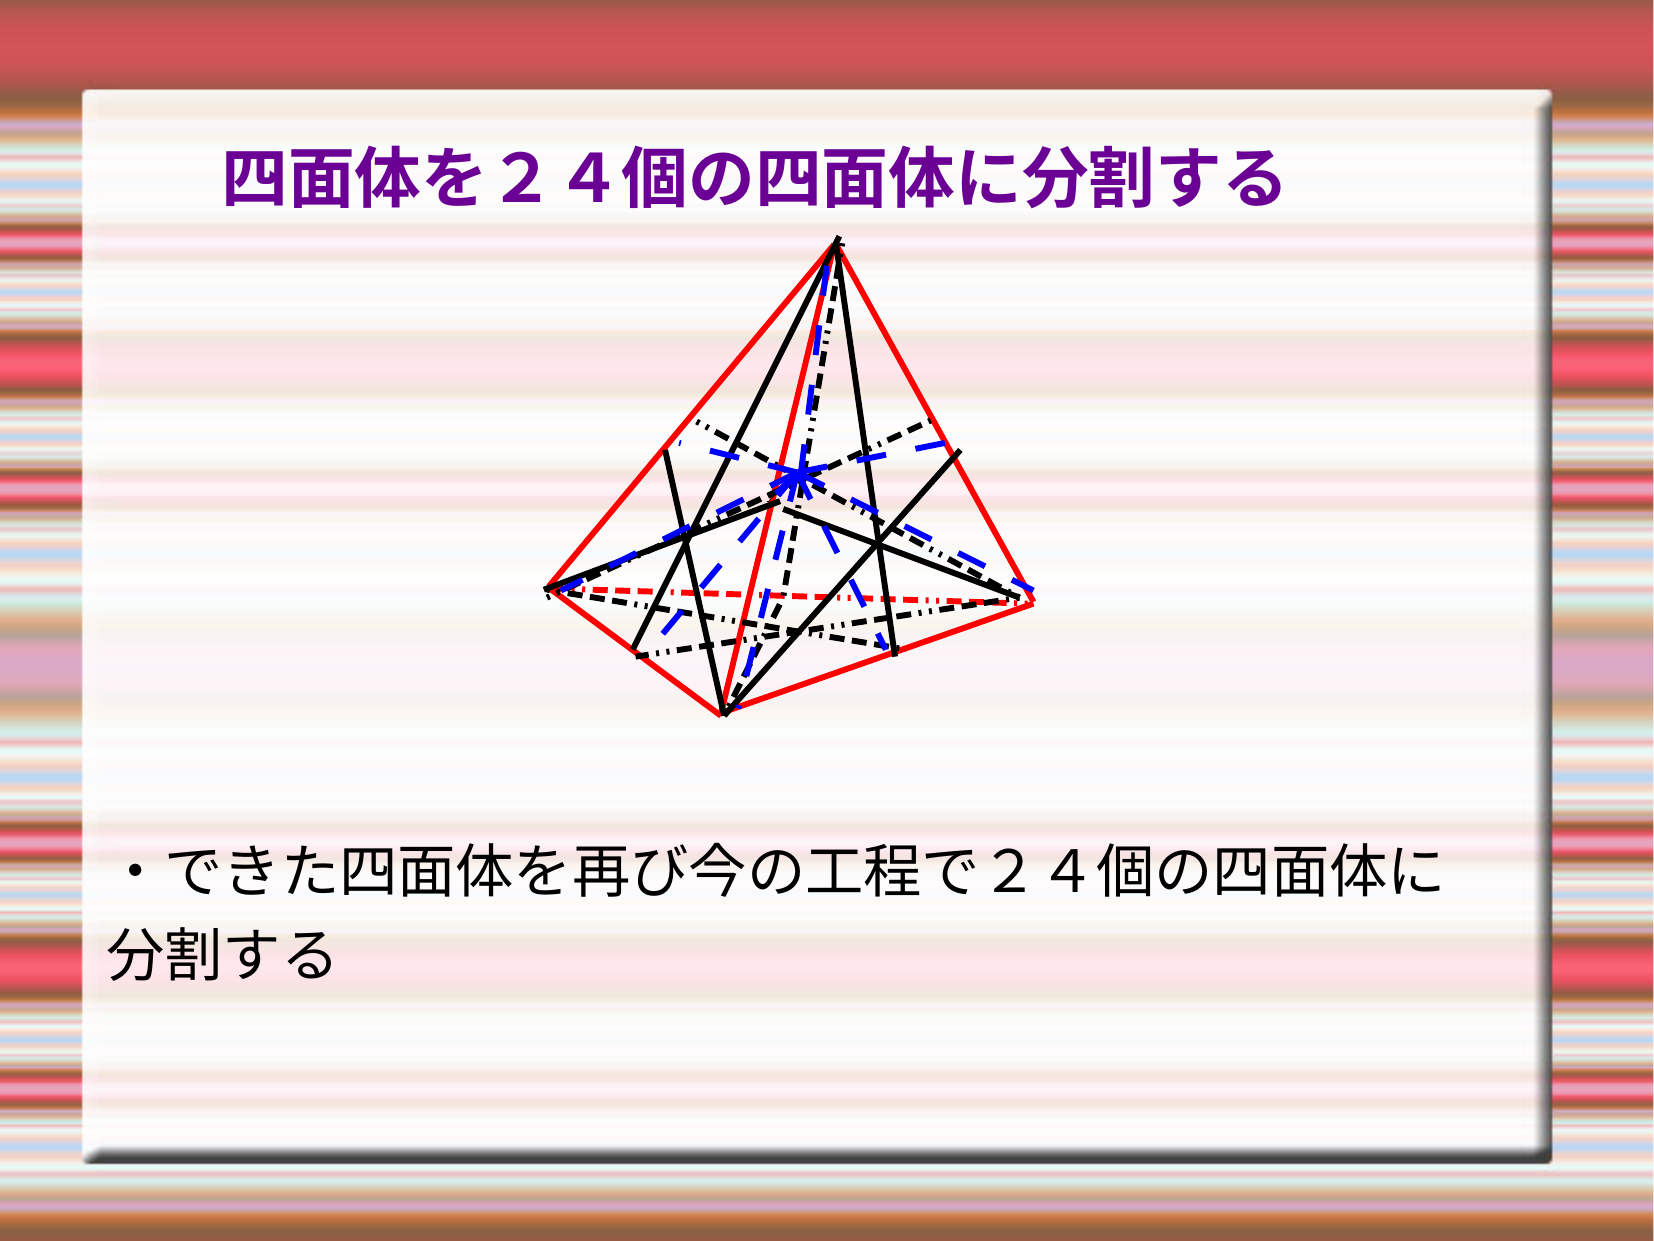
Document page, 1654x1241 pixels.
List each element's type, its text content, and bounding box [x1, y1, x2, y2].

text_box 四面体を２４個の四面体に分割する [206, 118, 1329, 266]
text_box ・できた四面体を再び今の工程で２４個の四面体に分割する [88, 814, 1506, 1123]
picture [0, 0, 1654, 1241]
